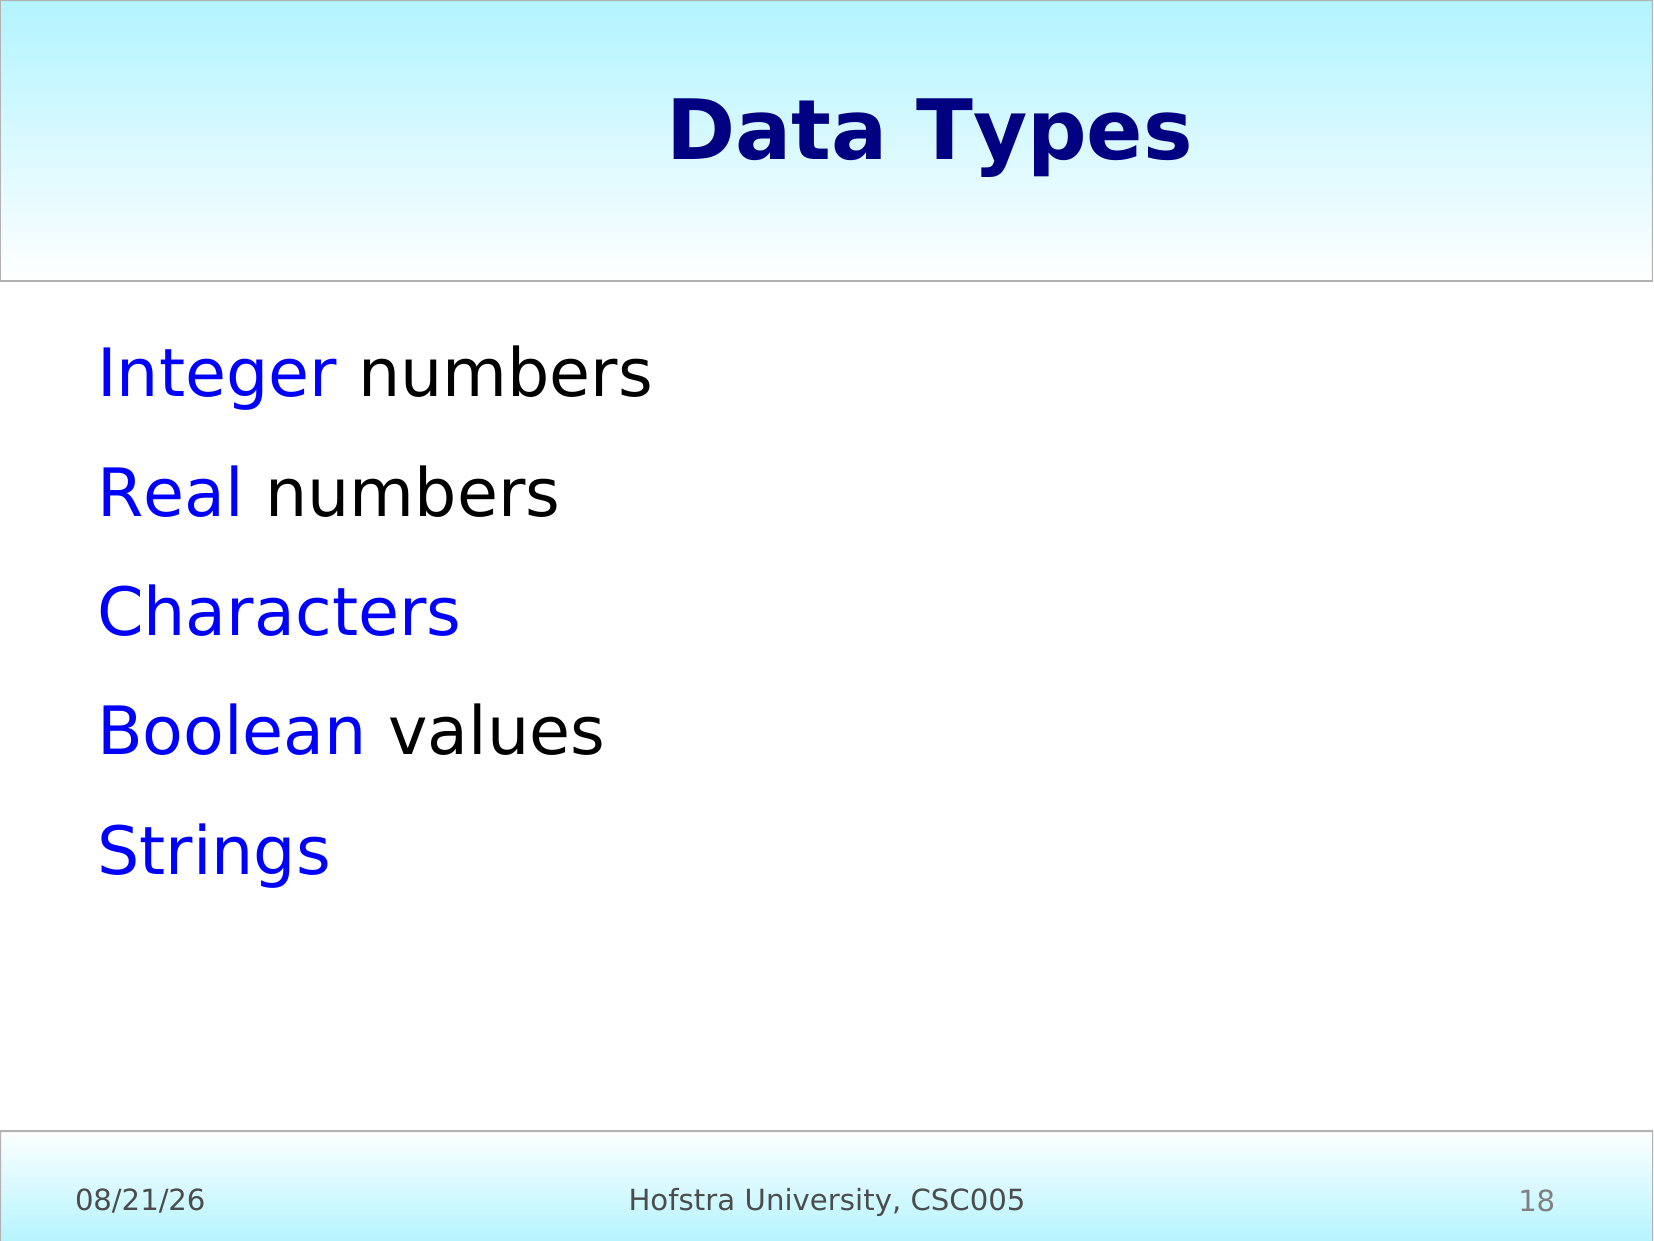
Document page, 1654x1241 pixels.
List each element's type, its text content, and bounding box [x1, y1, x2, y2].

list Integer numbers Real numbers Characters Boolean values Strings [82, 326, 1571, 1064]
title Data Types [247, 27, 1612, 235]
